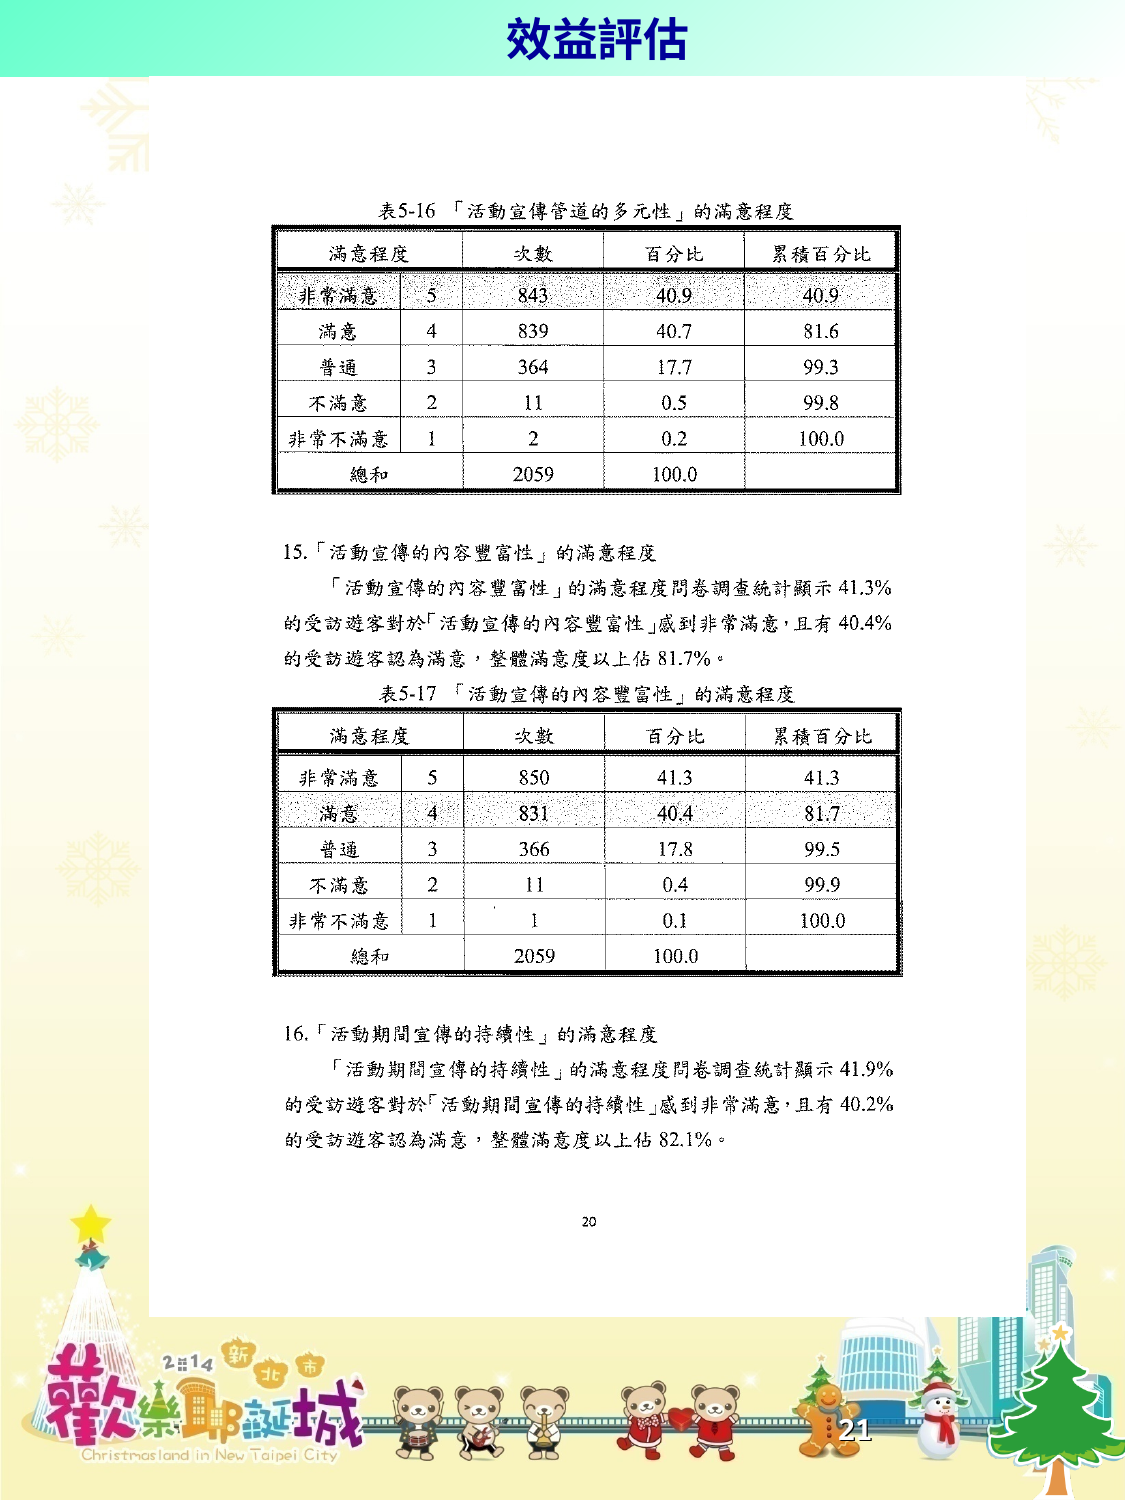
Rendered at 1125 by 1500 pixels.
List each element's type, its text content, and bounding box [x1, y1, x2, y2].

text_box 21 [822, 1390, 1085, 1471]
title 效益評估 [196, 0, 1000, 76]
picture [149, 76, 1026, 1317]
